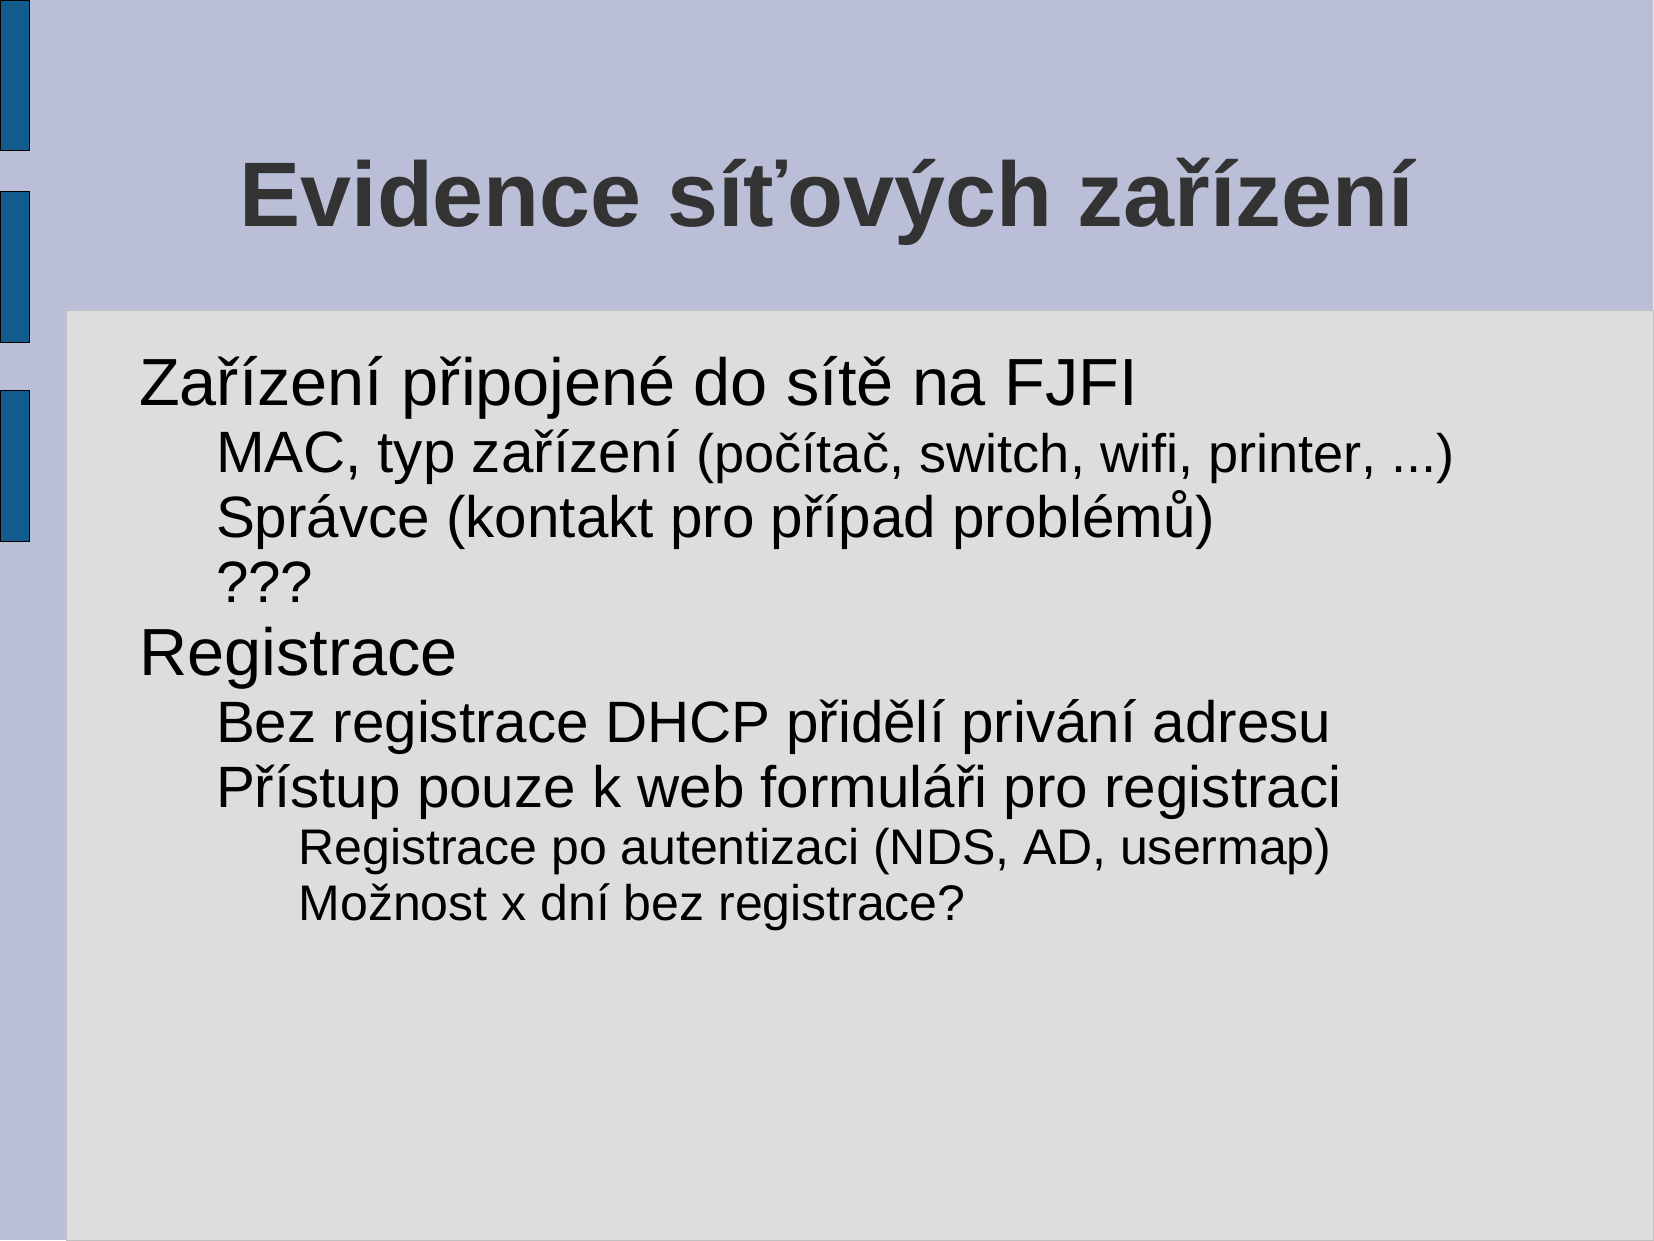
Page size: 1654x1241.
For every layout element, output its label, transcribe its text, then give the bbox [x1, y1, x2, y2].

list Zařízení připojené do sítě na FJFI MAC, typ zařízení (počítač, switch, wifi, printer, ...) Správce (kontakt pro případ problémů) ??? Registrace Bez registrace DHCP přidělí privání adresu Přístup pouze k web formuláři pro registraci Registrace po autentizaci (NDS, AD, usermap) Možnost x dní bez registrace? [121, 344, 1534, 1127]
title Evidence síťových zařízení [121, 91, 1534, 299]
